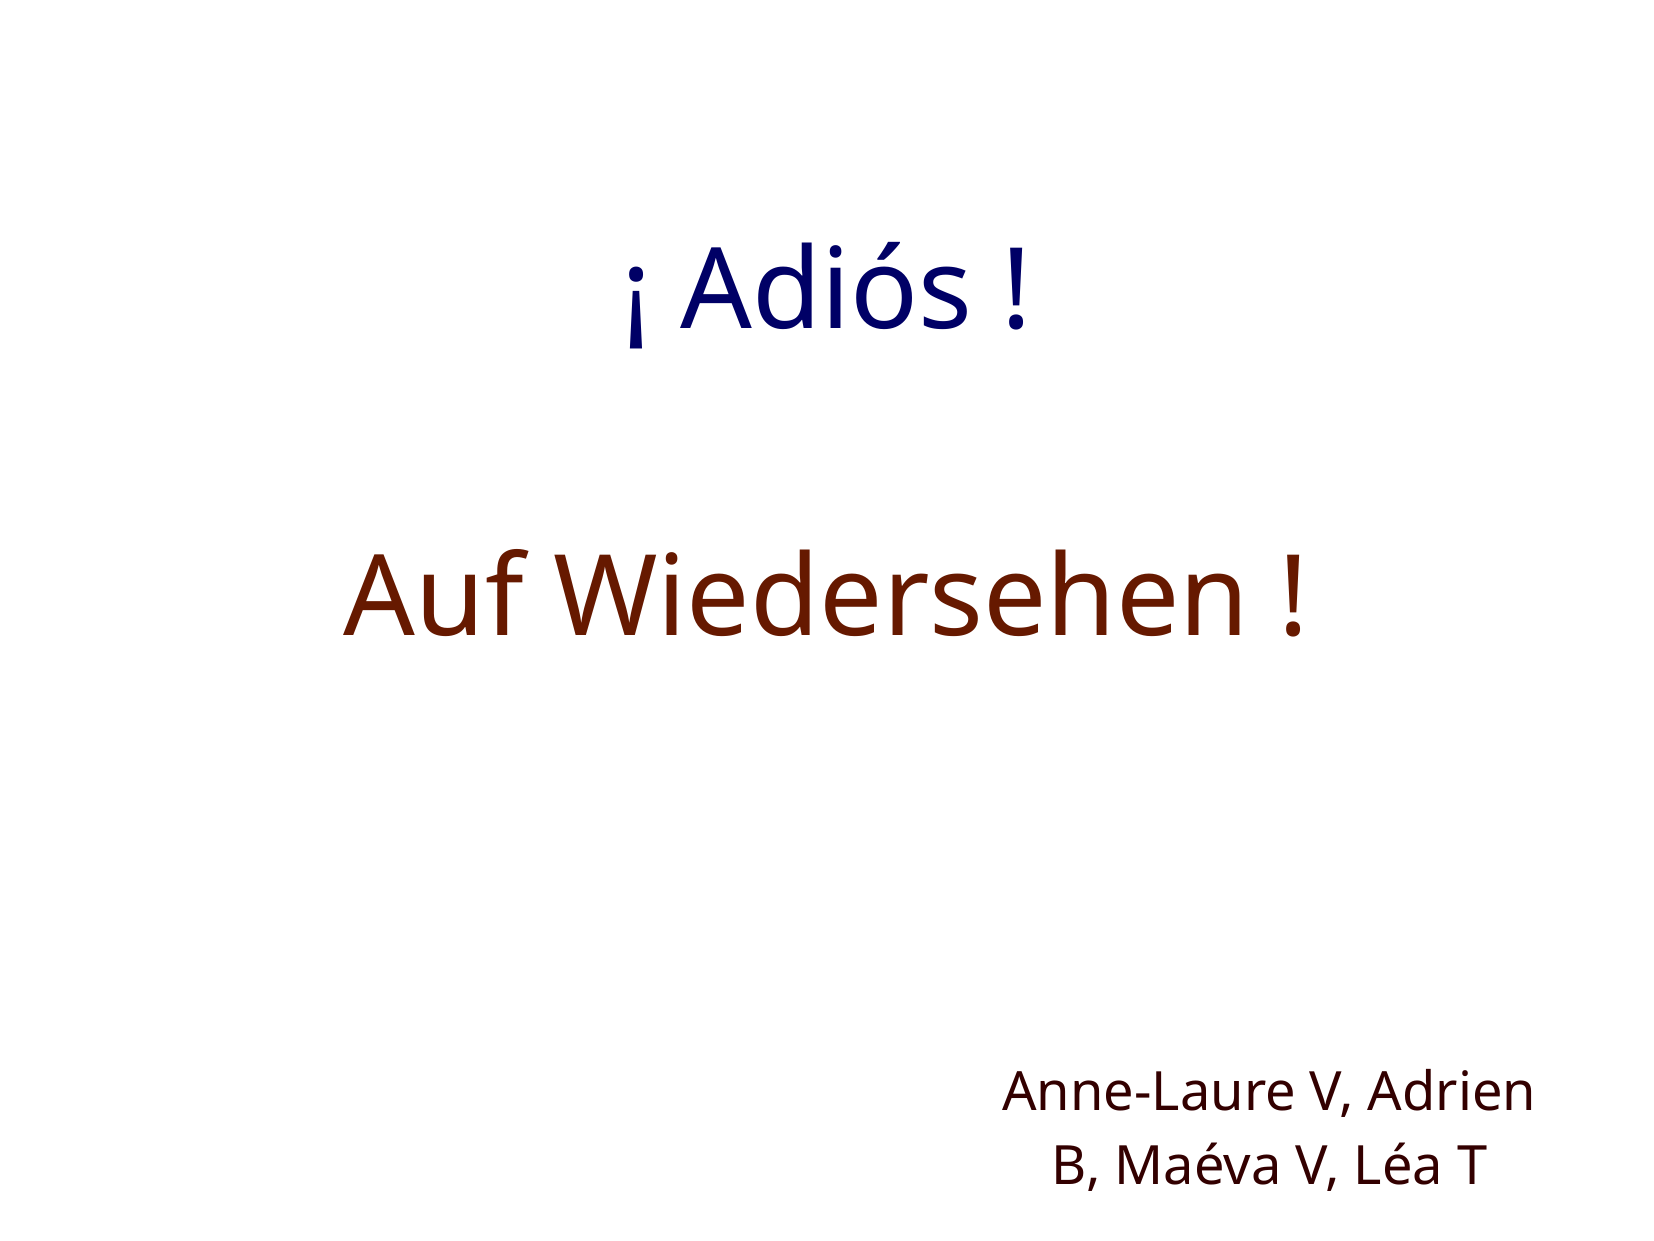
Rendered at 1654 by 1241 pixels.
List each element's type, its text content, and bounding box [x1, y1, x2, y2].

title ¡ Adiós ! Auf Wiedersehen ! [82, 49, 1571, 827]
text_box Anne-Laure V, Adrien B, Maéva V, Léa T [956, 1045, 1583, 1203]
